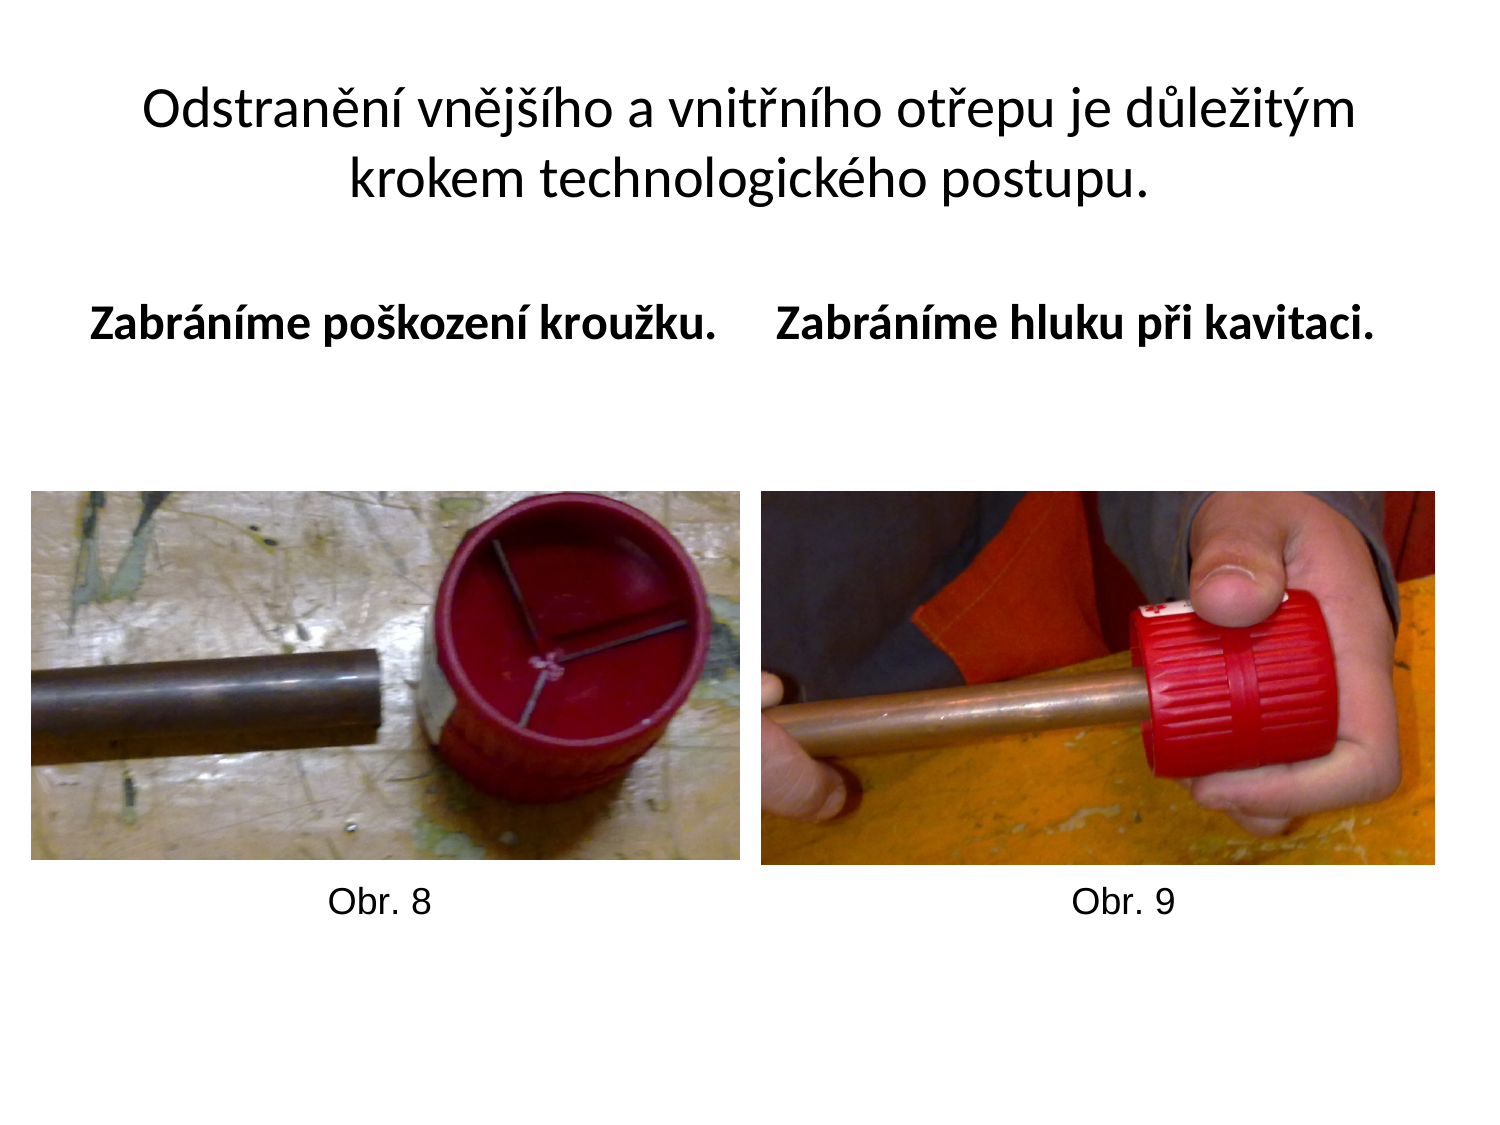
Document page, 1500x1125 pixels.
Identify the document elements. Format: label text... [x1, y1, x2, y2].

title Odstranění vnějšího a vnitřního otřepu je důležitým krokem technologického postupu. [75, 45, 1426, 233]
text_box [31, 491, 740, 860]
list Zabráníme hluku při kavitaci. [761, 251, 1425, 357]
list Zabráníme poškození kroužku. [74, 251, 738, 357]
text_box Obr. 9 [1056, 869, 1191, 930]
text_box Obr. 8 [312, 869, 460, 930]
text_box [761, 491, 1435, 865]
